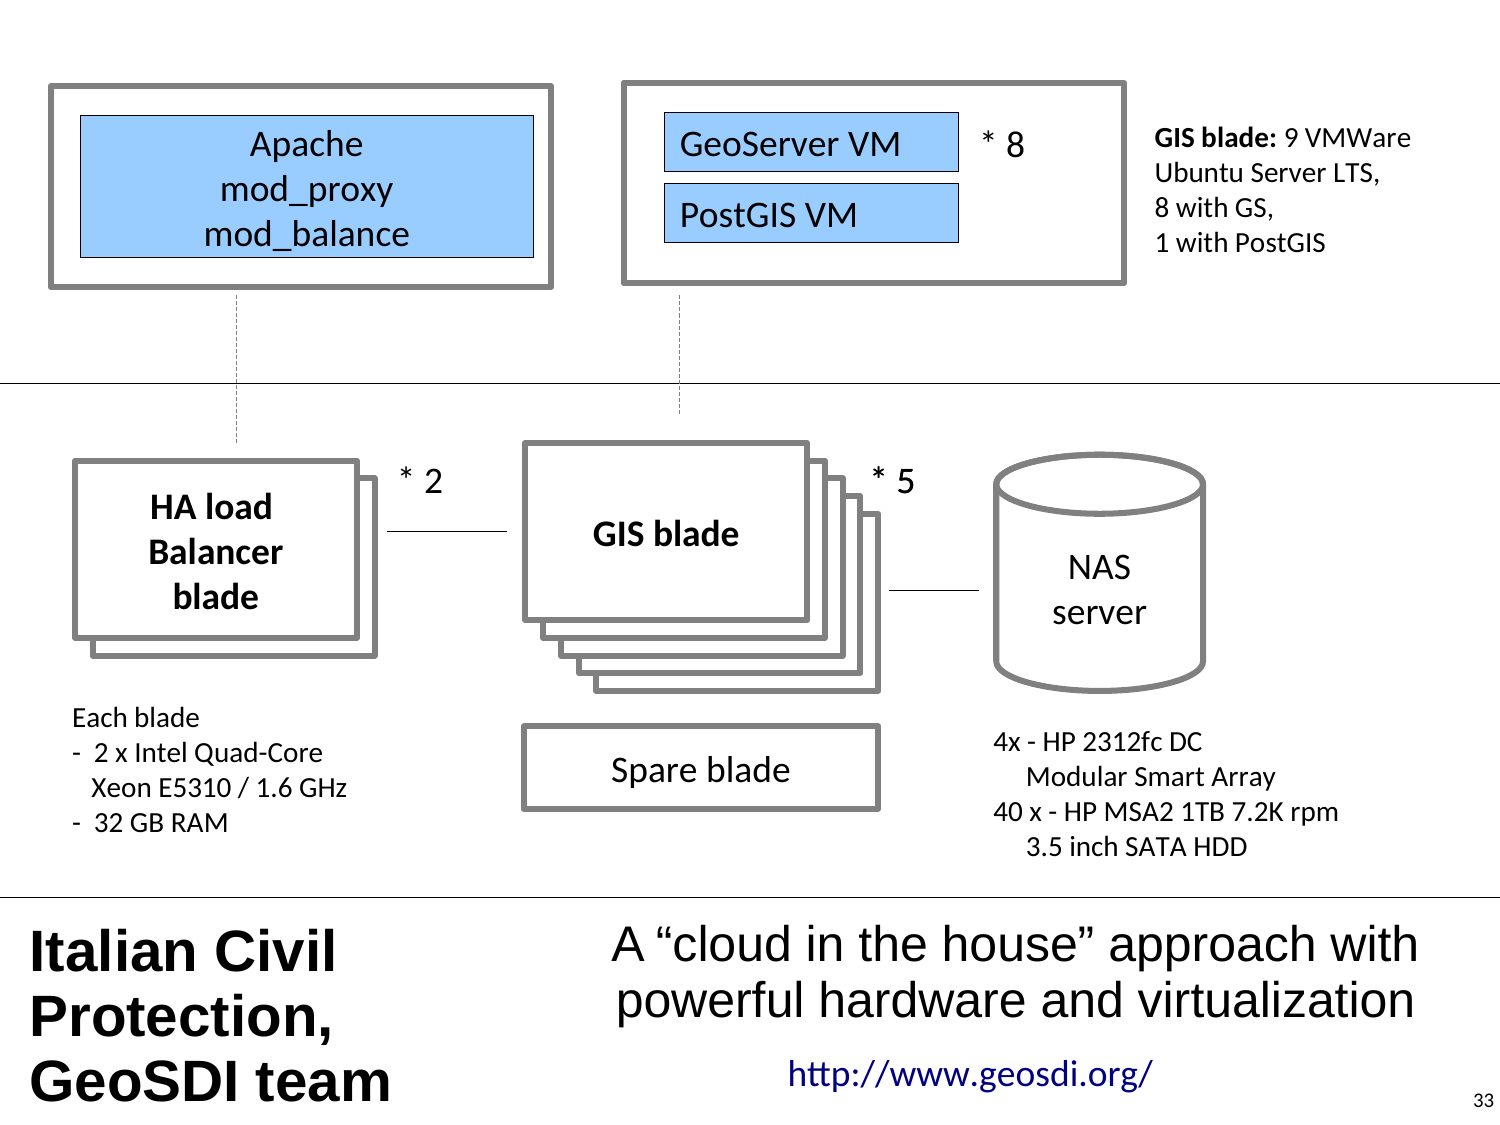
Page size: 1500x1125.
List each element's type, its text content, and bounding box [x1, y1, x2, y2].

text_box http://www.geosdi.org/ [772, 1041, 1233, 1103]
text_box Spare blade [523, 726, 879, 810]
title Italian Civil Protection, GeoSDI team [29, 916, 591, 1116]
text_box [50, 86, 552, 288]
text_box GeoServer VM [664, 112, 959, 172]
text_box [623, 82, 1124, 284]
text_box Apache mod_proxy mod_balance [80, 115, 534, 258]
text_box Each blade - 2 x Intel Quad-Core Xeon E5310 / 1.6 GHz - 32 GB RAM [57, 690, 363, 846]
text_box * 2 [382, 448, 459, 509]
text_box * 8 [964, 112, 1041, 173]
text_box HA load Balancer blade [75, 460, 357, 638]
text_box NAS server [996, 485, 1204, 691]
text_box GIS blade: 9 VMWare Ubuntu Server LTS, 8 with GS, 1 with PostGIS [1139, 110, 1500, 266]
text_box 4x - HP 2312fc DC Modular Smart Array 40 x - HP MSA2 1TB 7.2K rpm 3.5 inch SATA HDD [978, 714, 1361, 870]
text_box [92, 478, 375, 656]
text_box * 5 [854, 448, 931, 509]
text_box GIS blade [525, 442, 808, 621]
text_box A “cloud in the house” approach with powerful hardware and virtualization [531, 906, 1500, 1038]
text_box [543, 460, 879, 691]
text_box PostGIS VM [664, 183, 959, 243]
